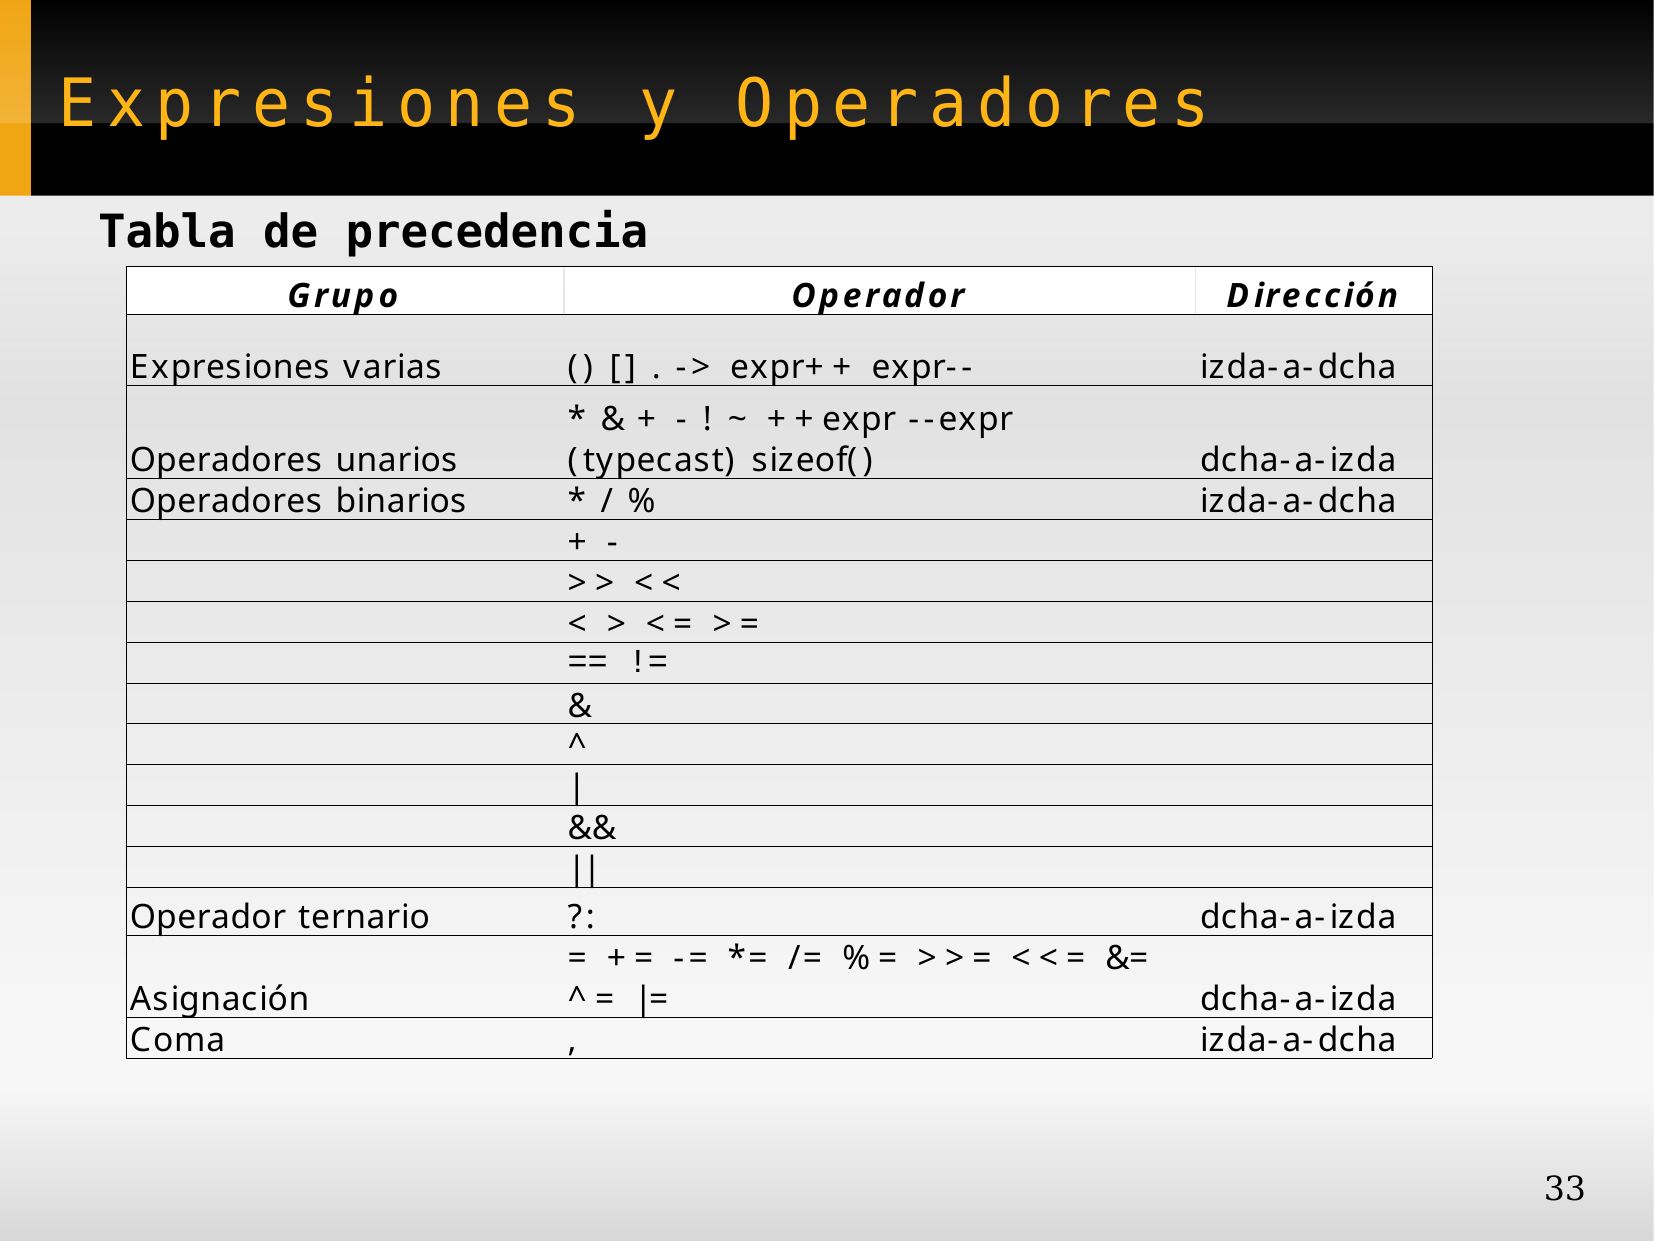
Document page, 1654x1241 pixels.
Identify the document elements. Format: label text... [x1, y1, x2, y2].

picture [0, 0, 1654, 1241]
title Expresiones y Operadores [59, 29, 1506, 178]
chart [117, 266, 1500, 1144]
text_box Tabla de precedencia [83, 197, 663, 266]
